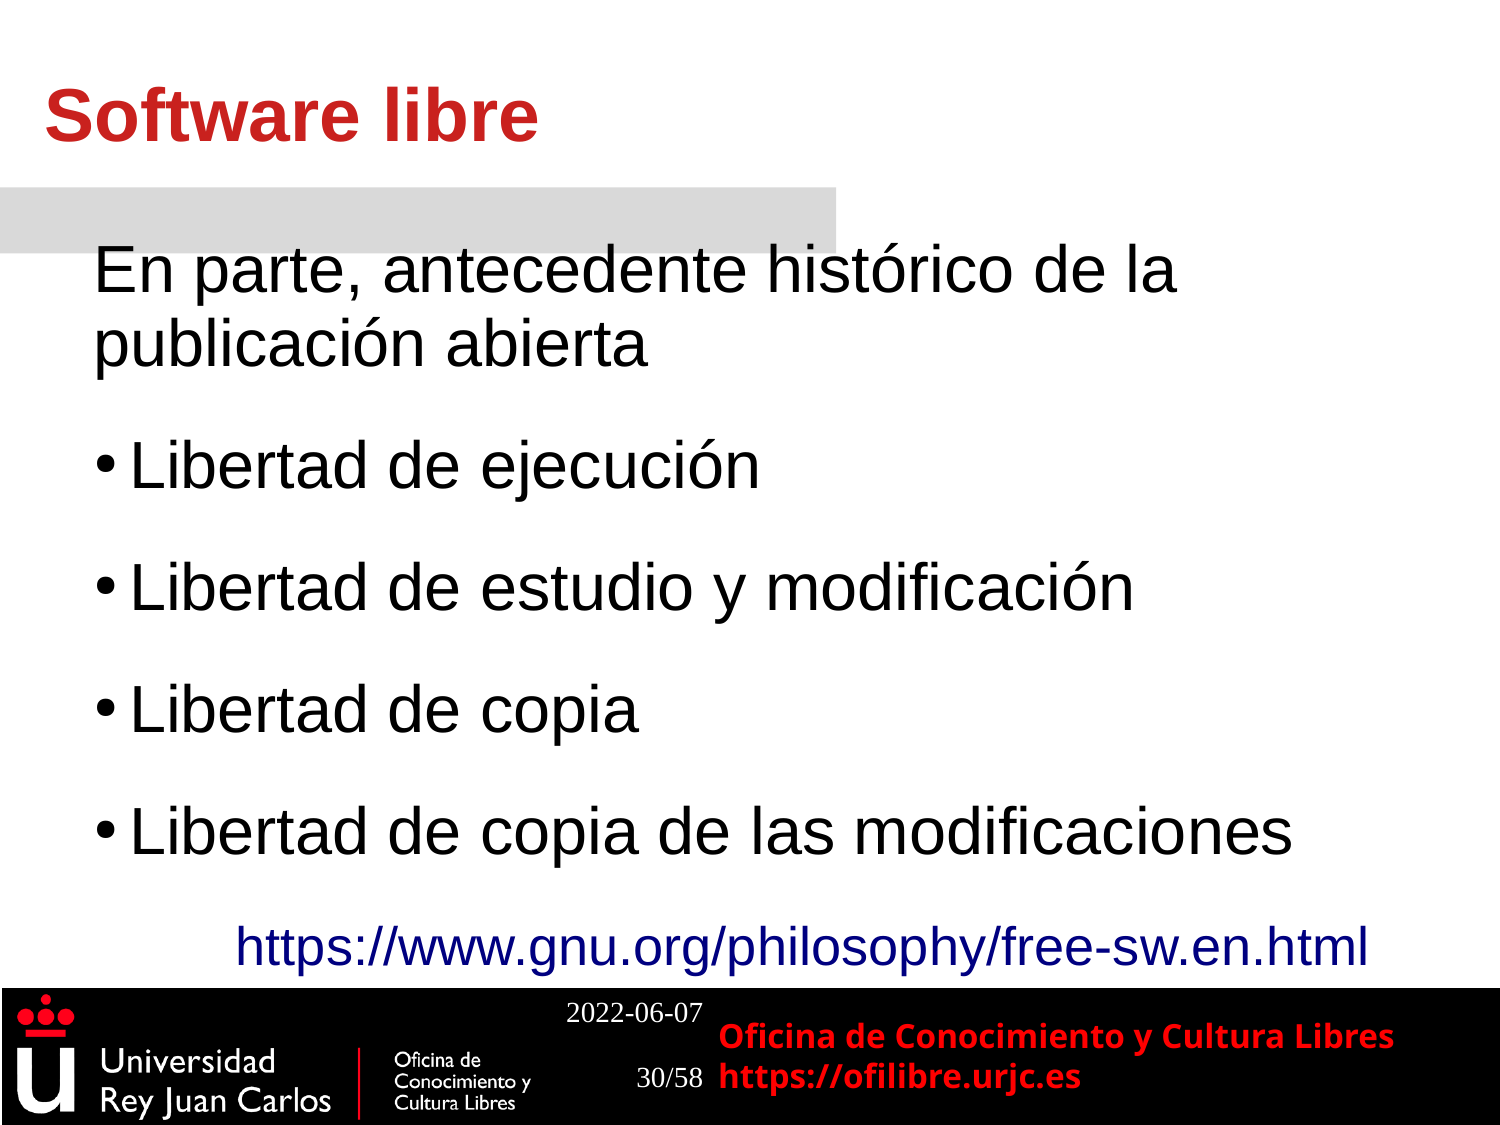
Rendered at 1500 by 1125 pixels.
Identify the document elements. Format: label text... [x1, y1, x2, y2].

picture [17, 994, 531, 1120]
text_box Software libre [30, 66, 1036, 249]
text_box En parte, antecedente histórico de la publicación abierta Libertad de ejecución Libertad de estudio y modificación Libertad de copia Libertad de copia de las modificaciones https://www.gnu.org/philosophy/free-sw.en.html [78, 224, 1386, 985]
title [75, 7, 1425, 196]
